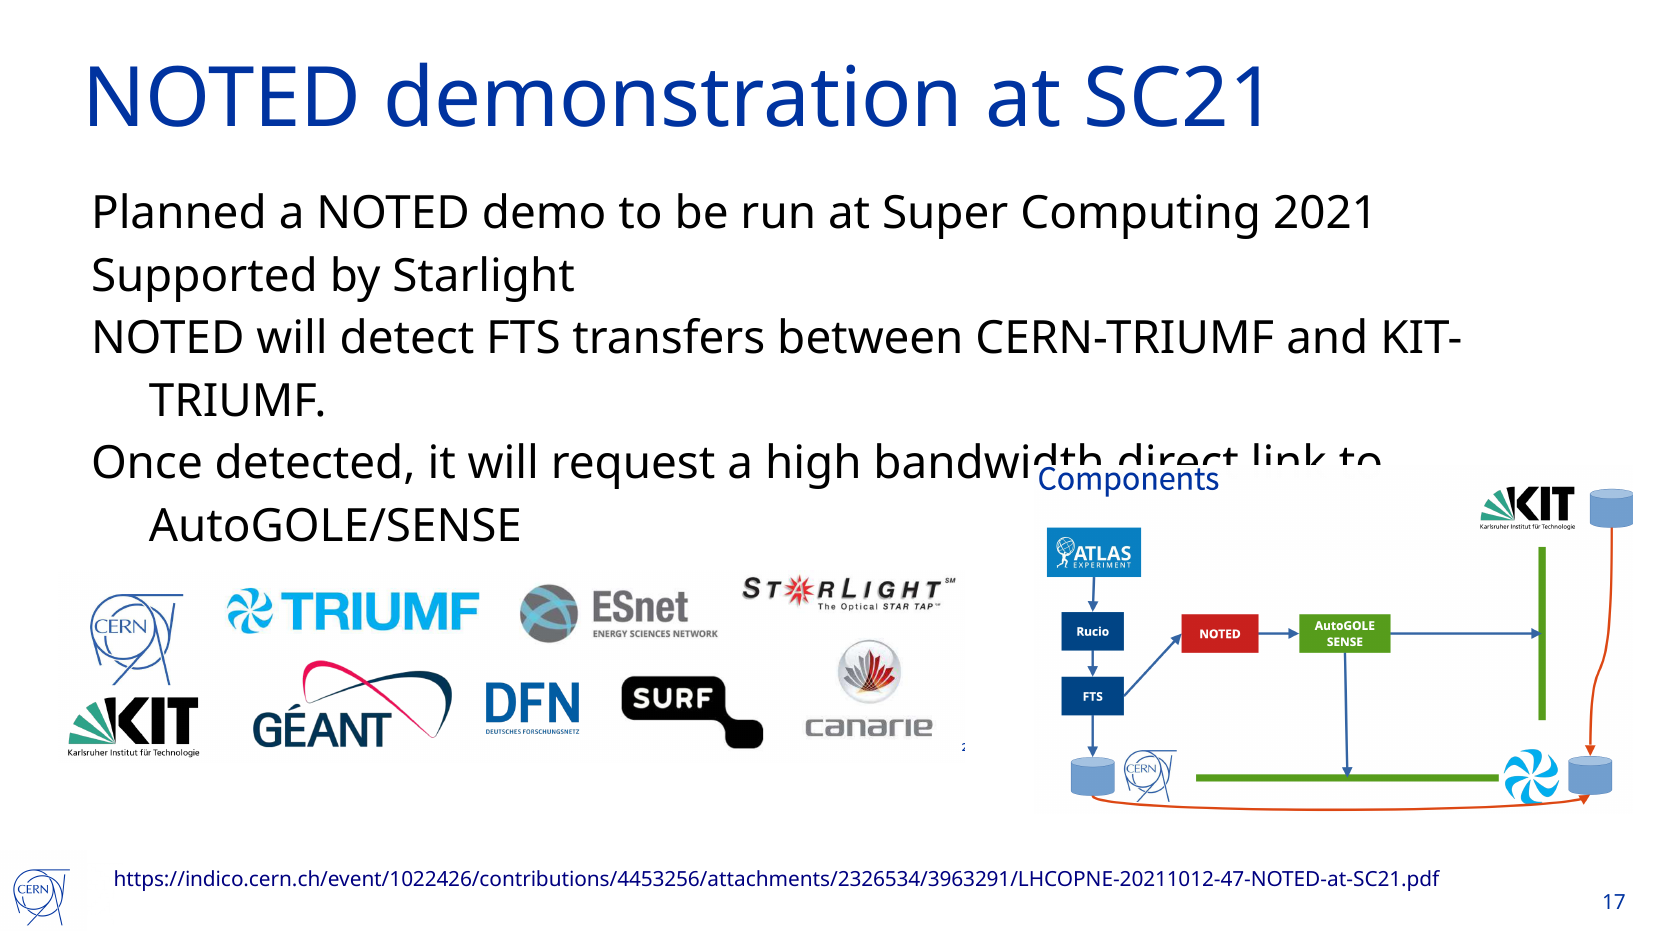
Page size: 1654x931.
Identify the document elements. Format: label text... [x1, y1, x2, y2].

text_box https://indico.cern.ch/event/1022426/contributions/4453256/attachments/2326534/3963291/LHCOPNE-20211012-47-NOTED-at-SC21.pdf [98, 857, 1593, 929]
picture [1034, 465, 1633, 814]
picture [0, 850, 98, 931]
title NOTED demonstration at SC21 [82, 37, 1571, 142]
text_box Planned a NOTED demo to be run at Super Computing 2021 Supported by Starlight NOTED will detect FTS transfers between CERN-TRIUMF and KIT-TRIUMF. Once detected, it will request a high bandwidth direct link to AutoGOLE/SENSE [76, 172, 1601, 820]
picture [58, 570, 965, 763]
